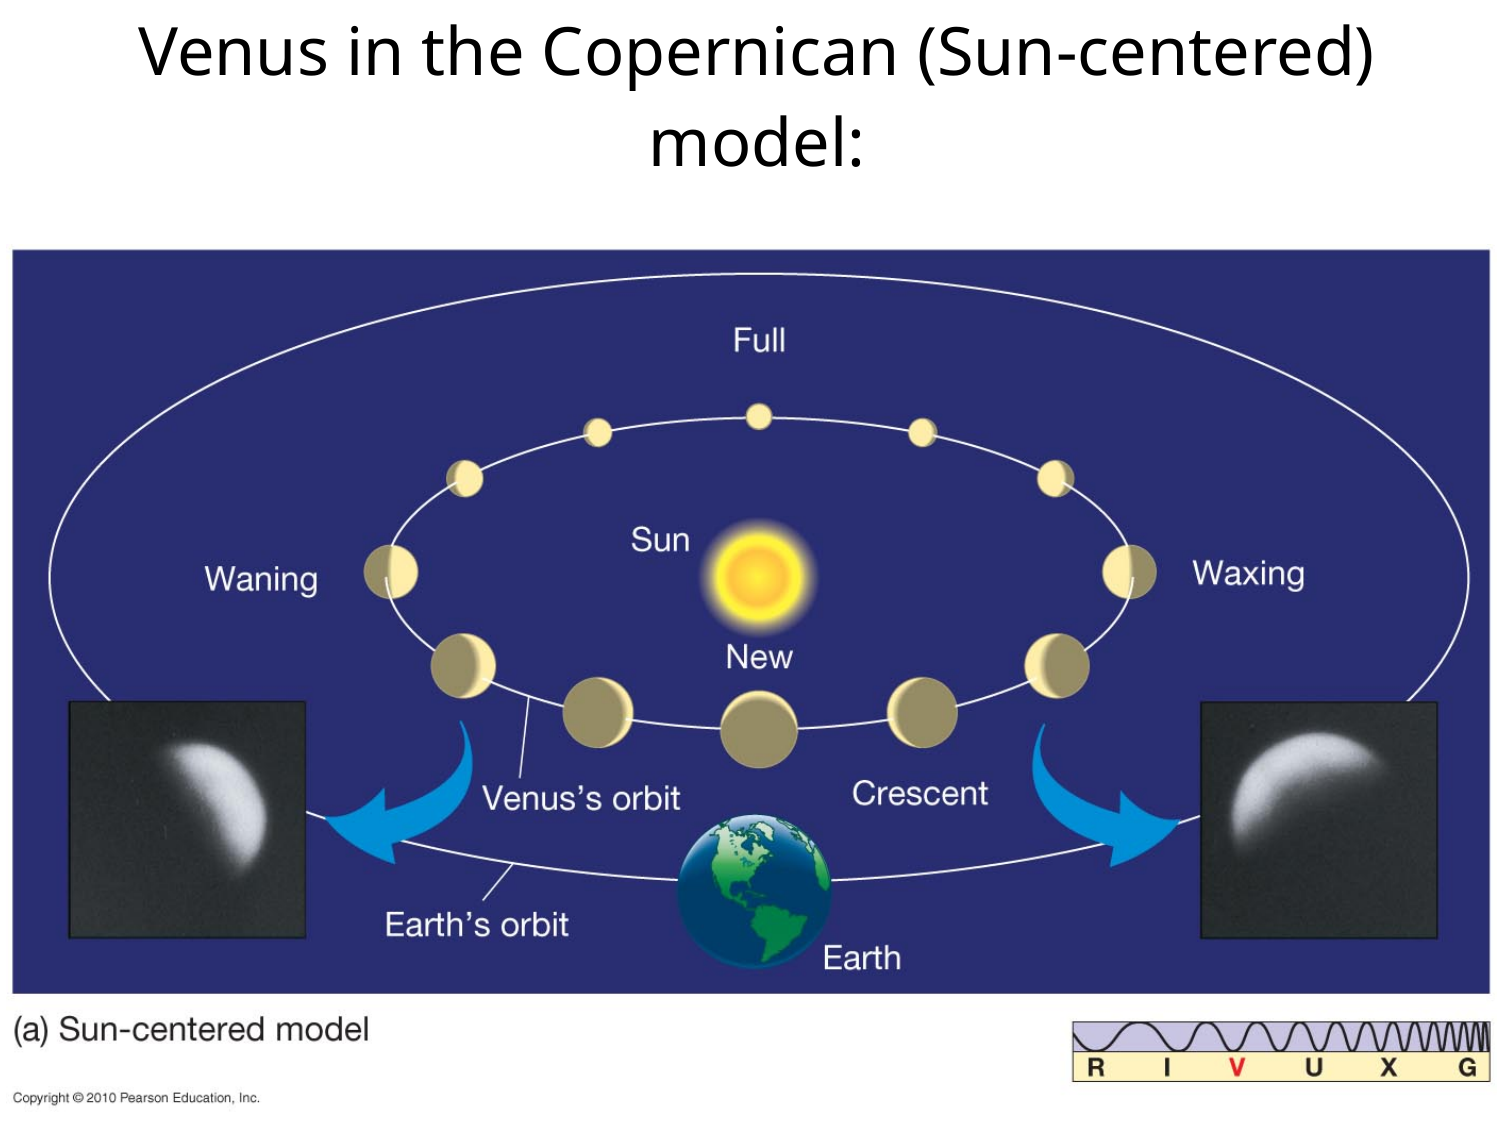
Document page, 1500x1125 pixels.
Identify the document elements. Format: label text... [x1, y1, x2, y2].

title Venus in the Copernican (Sun-centered) model: [45, 55, 1471, 134]
picture [6, 244, 1497, 1115]
